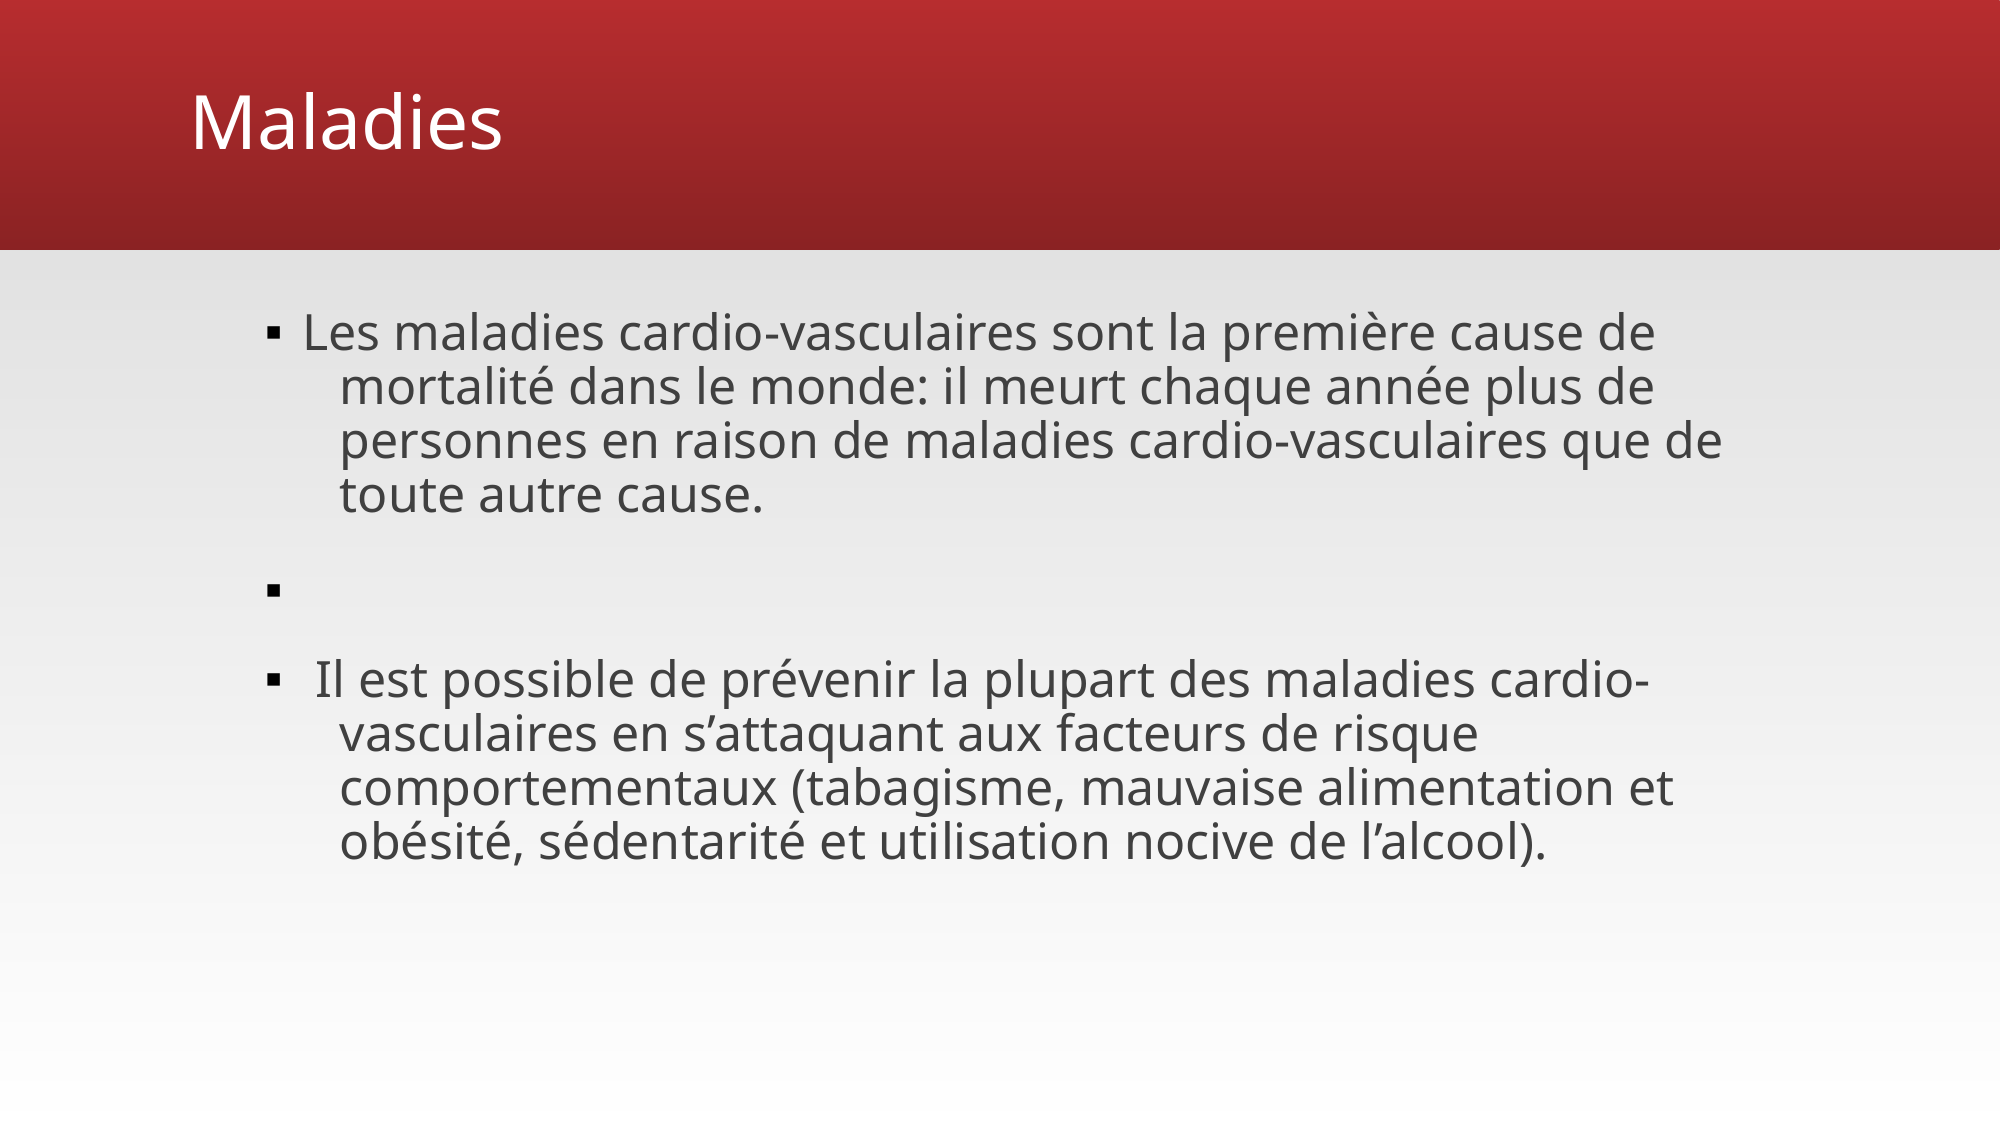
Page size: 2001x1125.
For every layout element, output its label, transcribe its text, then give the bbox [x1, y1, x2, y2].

title Maladies [174, 16, 1825, 234]
list Les maladies cardio-vasculaires sont la première cause de mortalité dans le monde: il meurt chaque année plus de personnes en raison de maladies cardio-vasculaires que de toute autre cause. Il est possible de prévenir la plupart des maladies cardio-vasculaires en s’attaquant aux facteurs de risque comportementaux (tabagisme, mauvaise alimentation et obésité, sédentarité et utilisation nocive de l’alcool). [249, 299, 1750, 1051]
